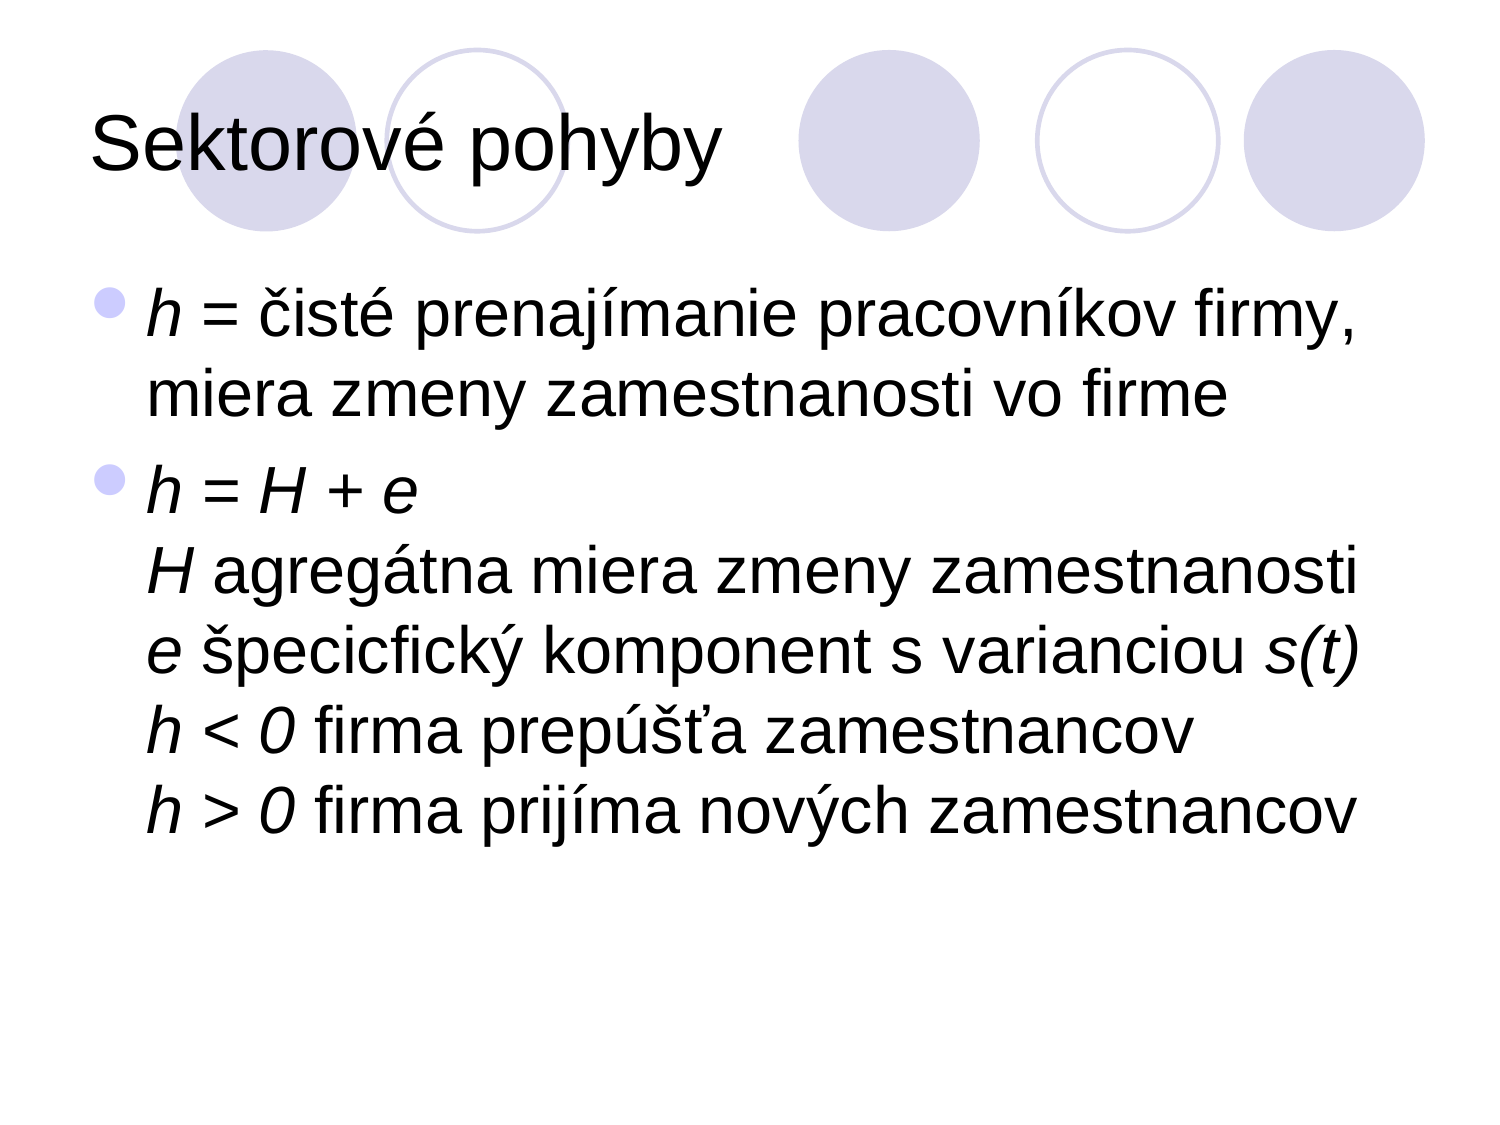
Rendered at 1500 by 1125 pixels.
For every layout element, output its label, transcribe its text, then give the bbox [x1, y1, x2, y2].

list h = čisté prenajímanie pracovníkov firmy, miera zmeny zamestnanosti vo firme h = H + e H agregátna miera zmeny zamestnanosti e špecicfický komponent s varianciou s(t) h < 0 firma prepúšťa zamestnancov h > 0 firma prijíma nových zamestnancov [75, 262, 1426, 1006]
title Sektorové pohyby [75, 45, 1426, 233]
